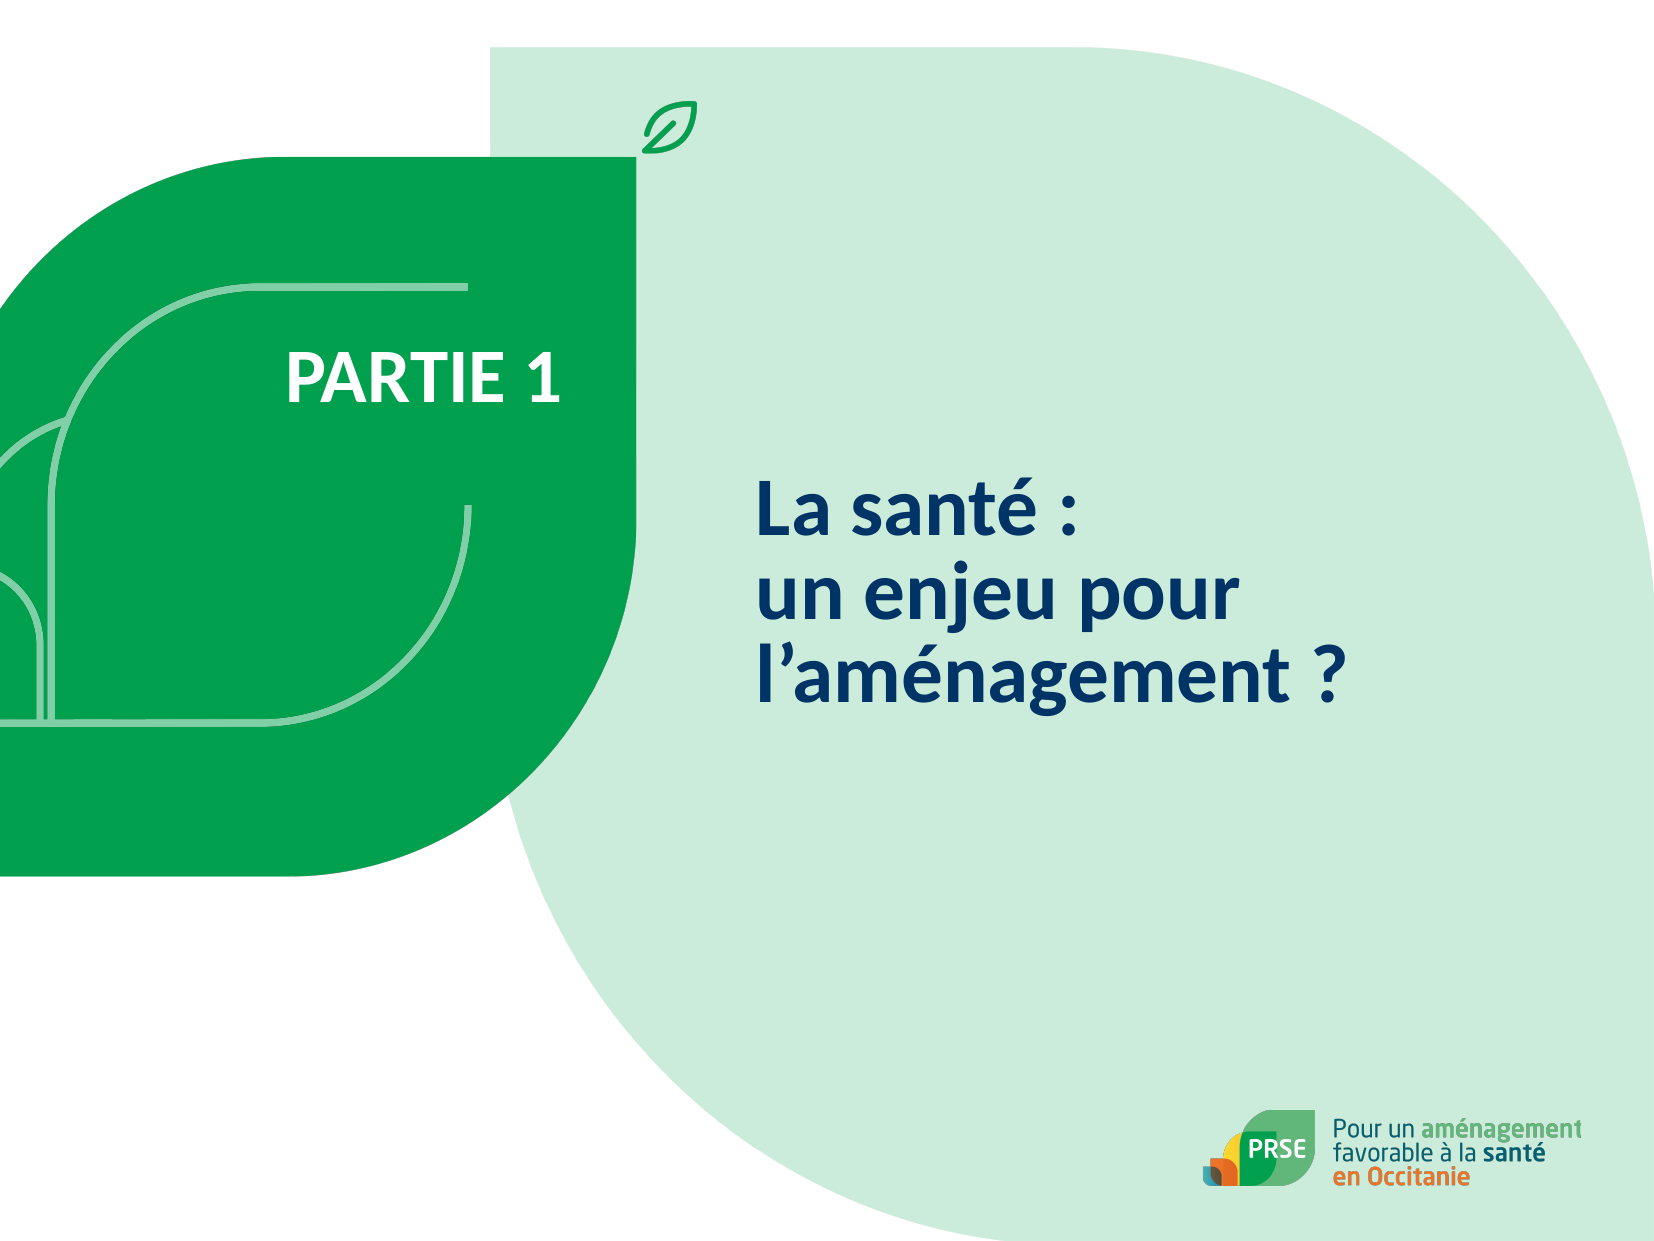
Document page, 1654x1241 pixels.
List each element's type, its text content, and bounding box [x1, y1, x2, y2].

title La santé : un enjeu pour l’aménagement ? [755, 445, 1560, 751]
text_box PARTIE 1 [270, 336, 767, 446]
picture [0, 43, 1654, 1241]
